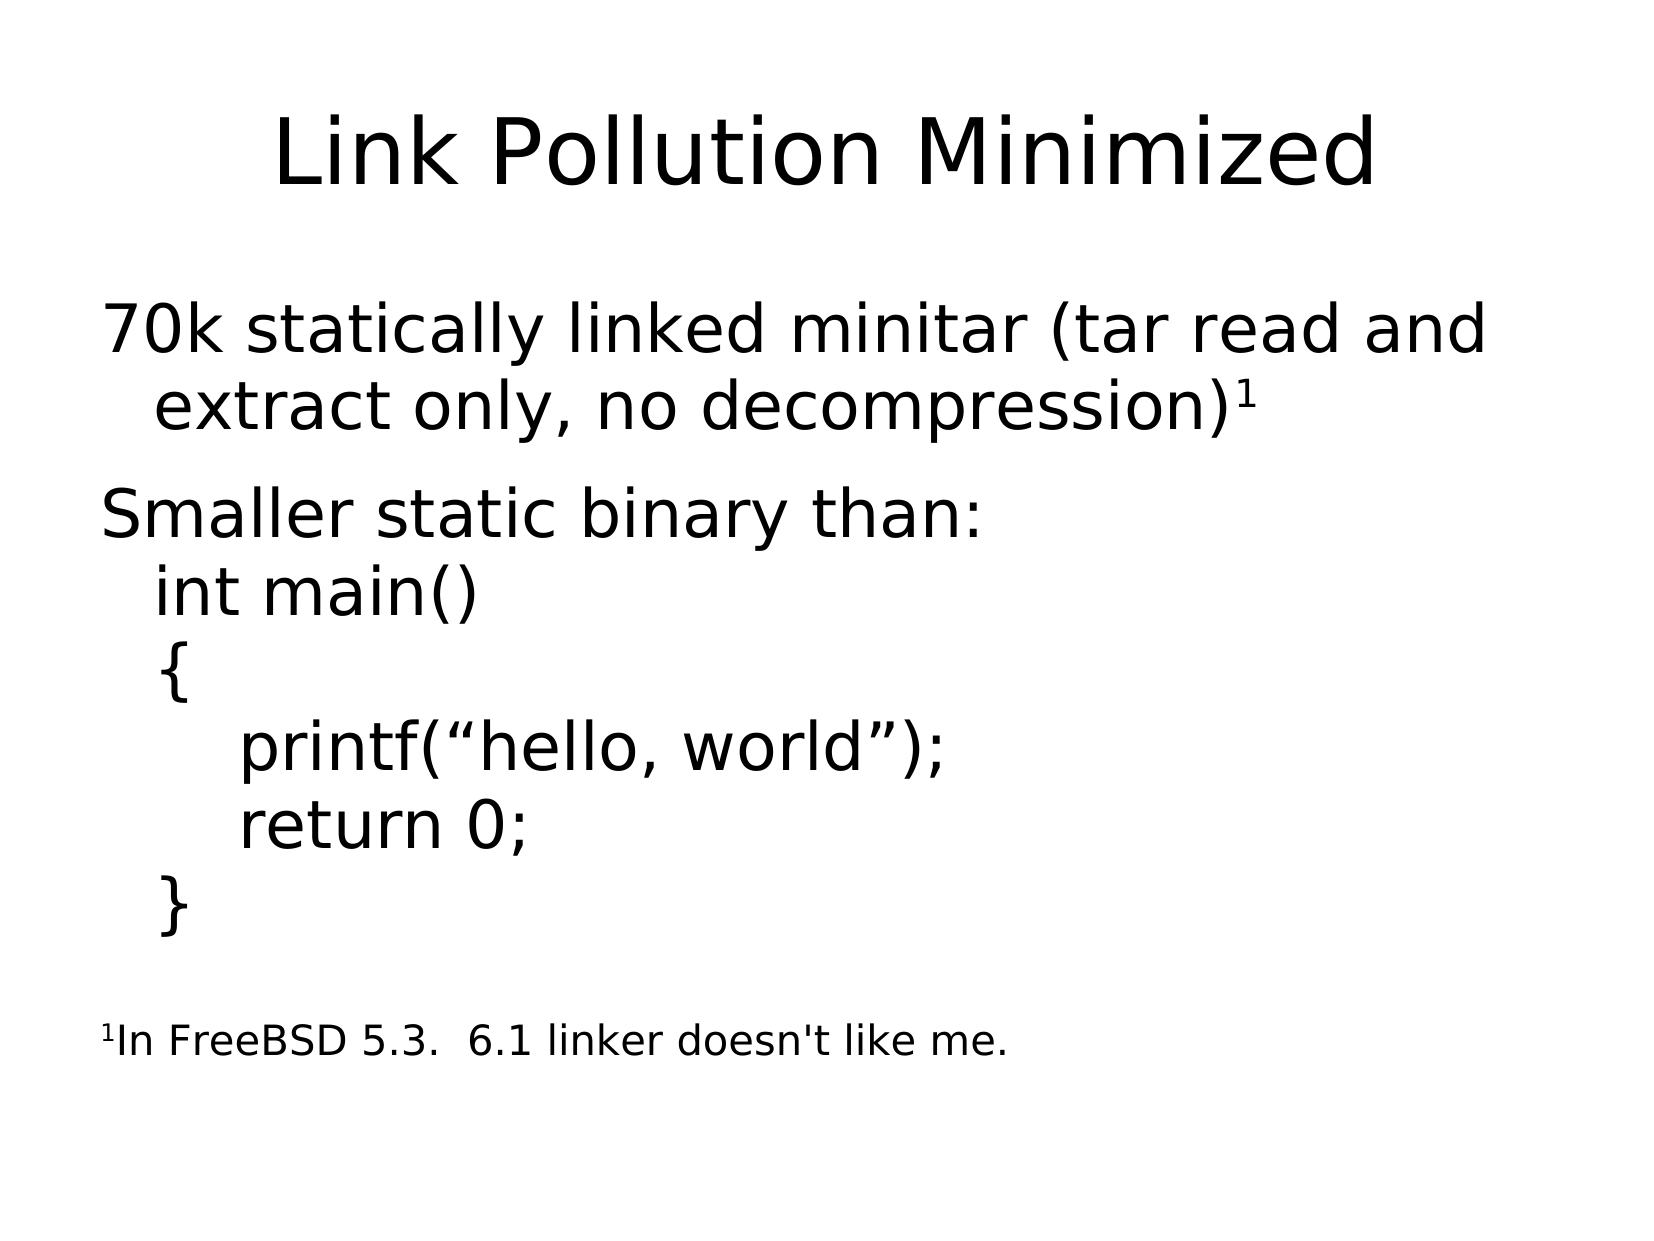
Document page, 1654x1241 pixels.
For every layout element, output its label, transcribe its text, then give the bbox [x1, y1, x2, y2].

list 70k statically linked minitar (tar read and extract only, no decompression)1 Smaller static binary than: int main() { printf(“hello, world”); return 0; } 1In FreeBSD 5.3. 6.1 linker doesn't like me. [82, 290, 1571, 1109]
title Link Pollution Minimized [82, 49, 1571, 257]
